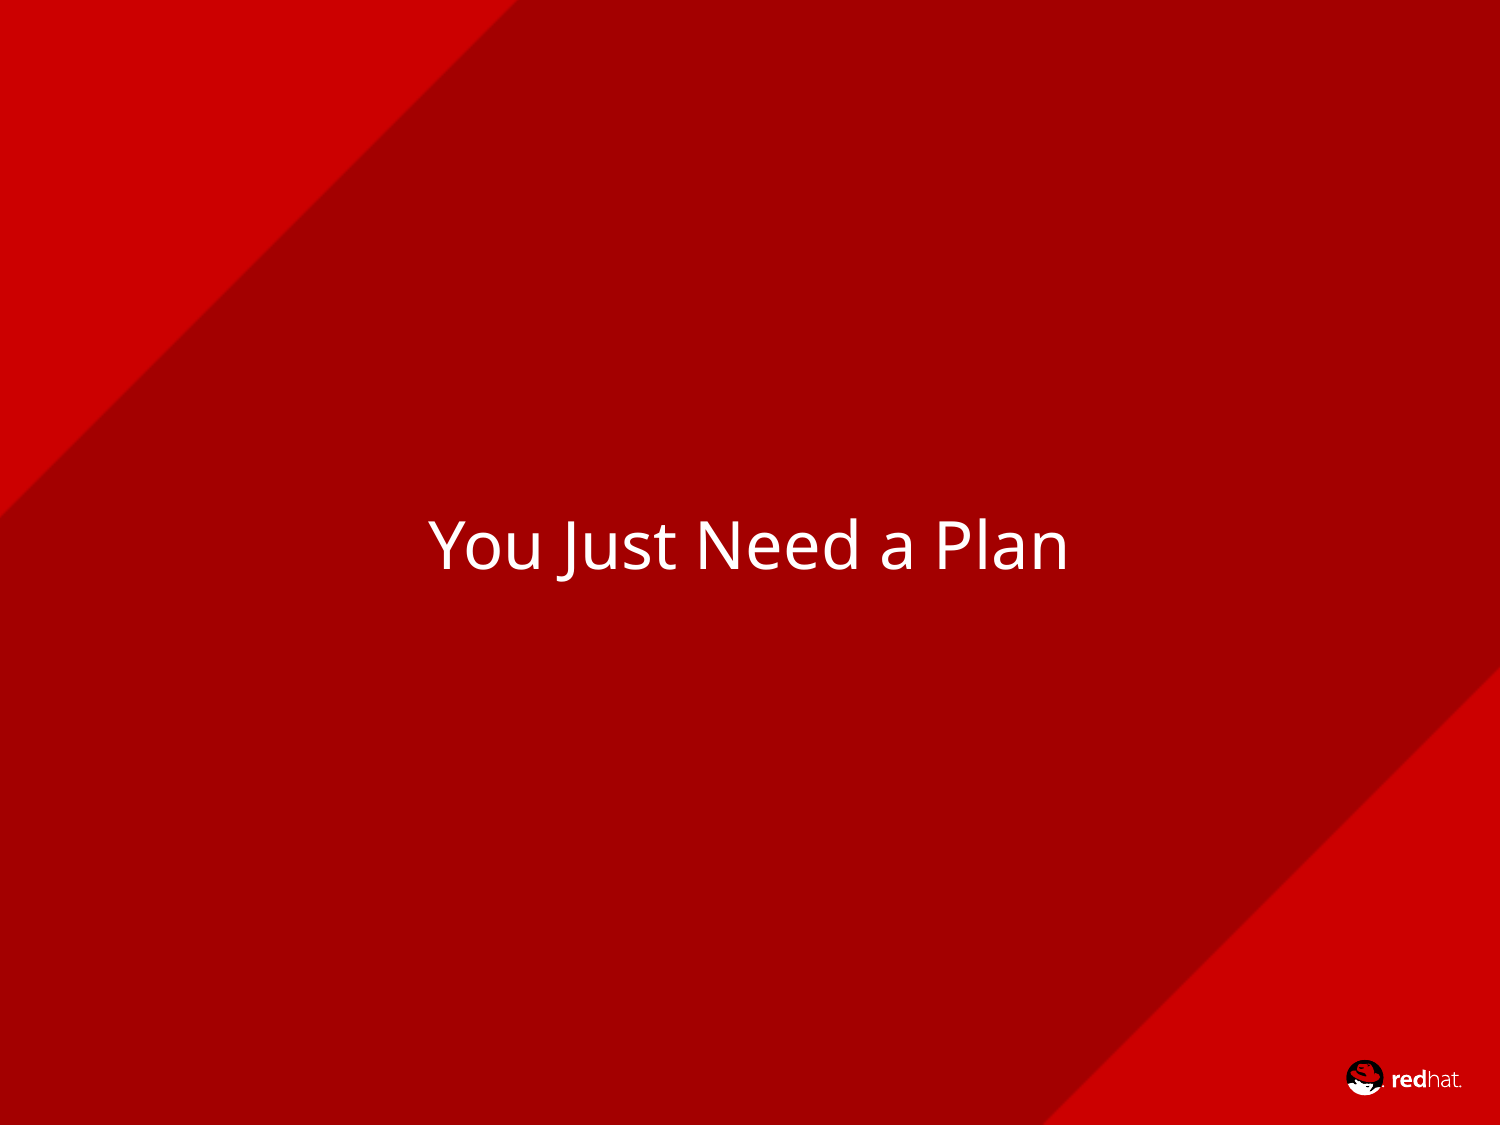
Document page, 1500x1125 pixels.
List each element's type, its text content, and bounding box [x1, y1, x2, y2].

picture [0, 0, 1500, 1125]
title You Just Need a Plan [112, 440, 1388, 648]
